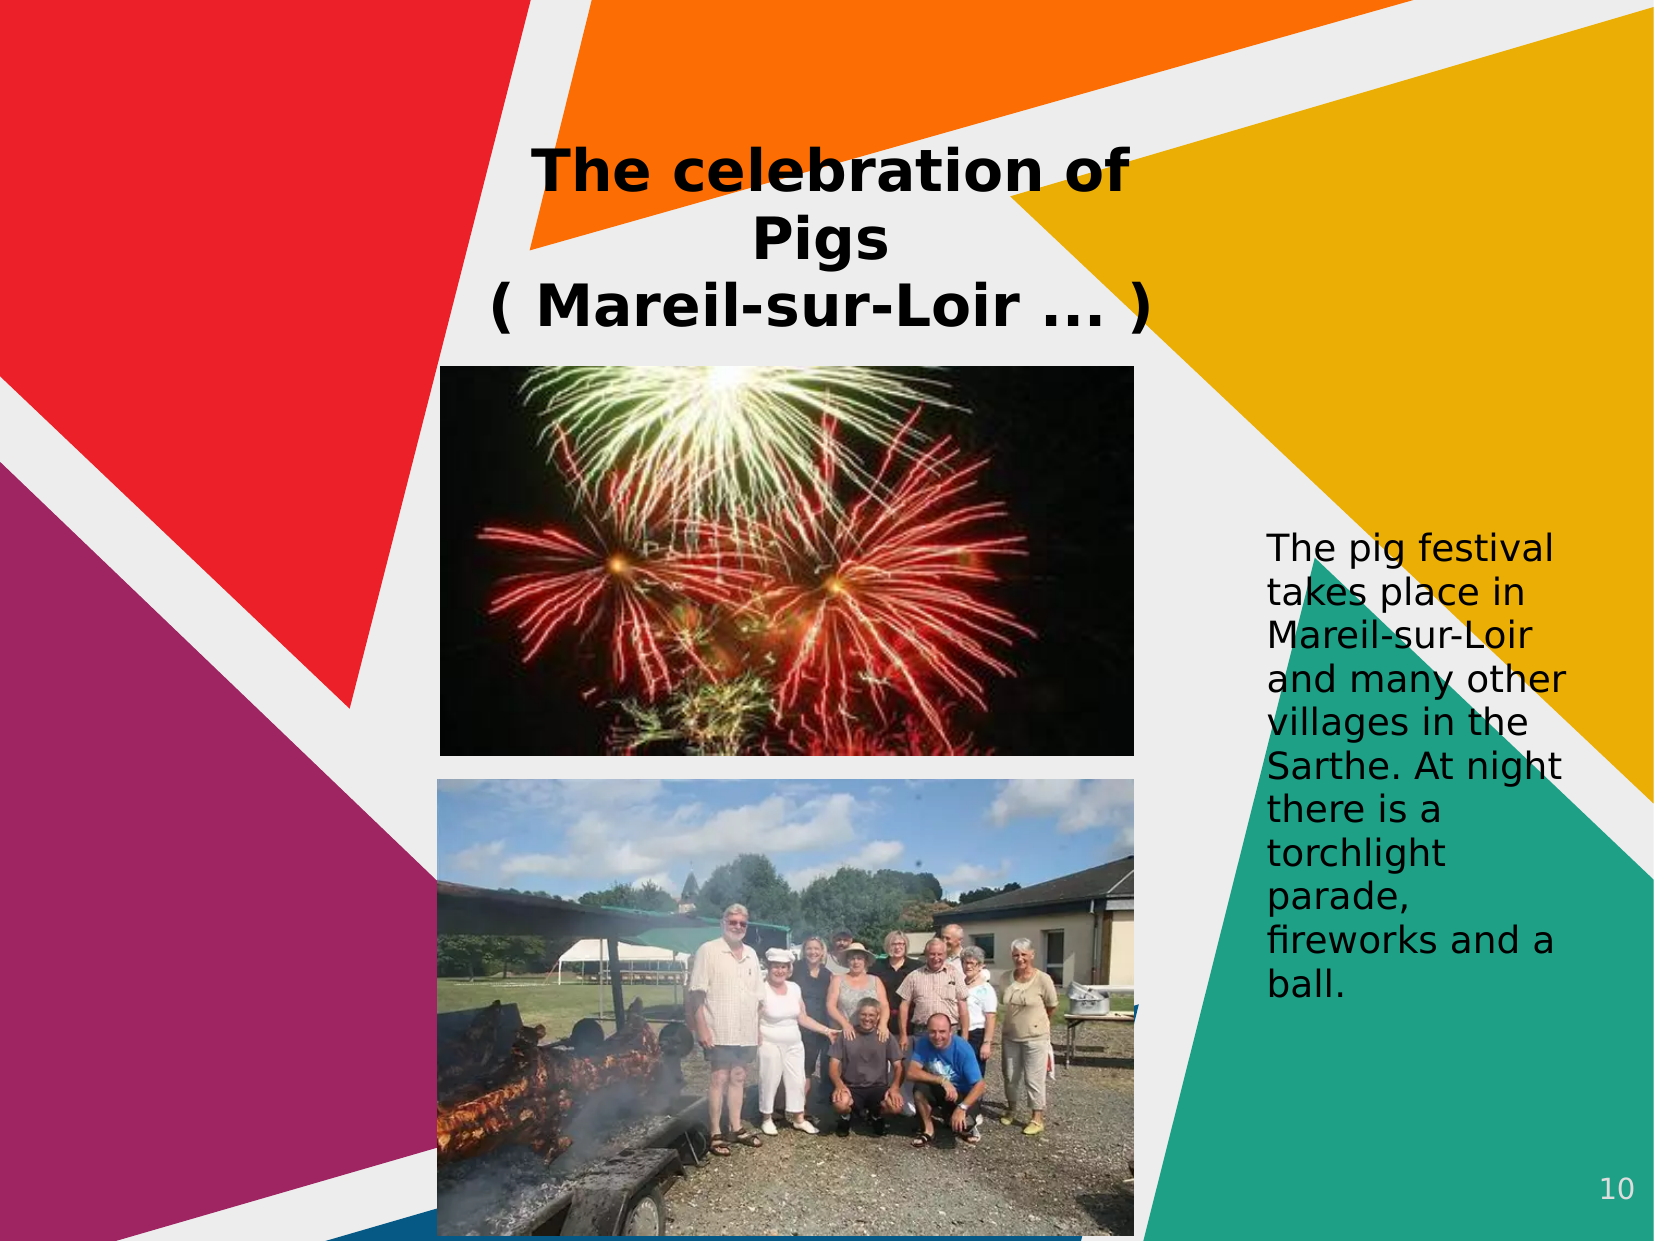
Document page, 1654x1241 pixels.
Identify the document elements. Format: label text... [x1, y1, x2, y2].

title The celebration of Pigs ( Mareil-sur-Loir ... ) [472, 135, 1190, 343]
text_box The pig festival takes place in Mareil-sur-Loir and many other villages in the Sarthe. At night there is a torchlight parade, fireworks and a ball. [1251, 519, 1595, 1014]
picture [437, 779, 1134, 1236]
picture [440, 366, 1134, 756]
